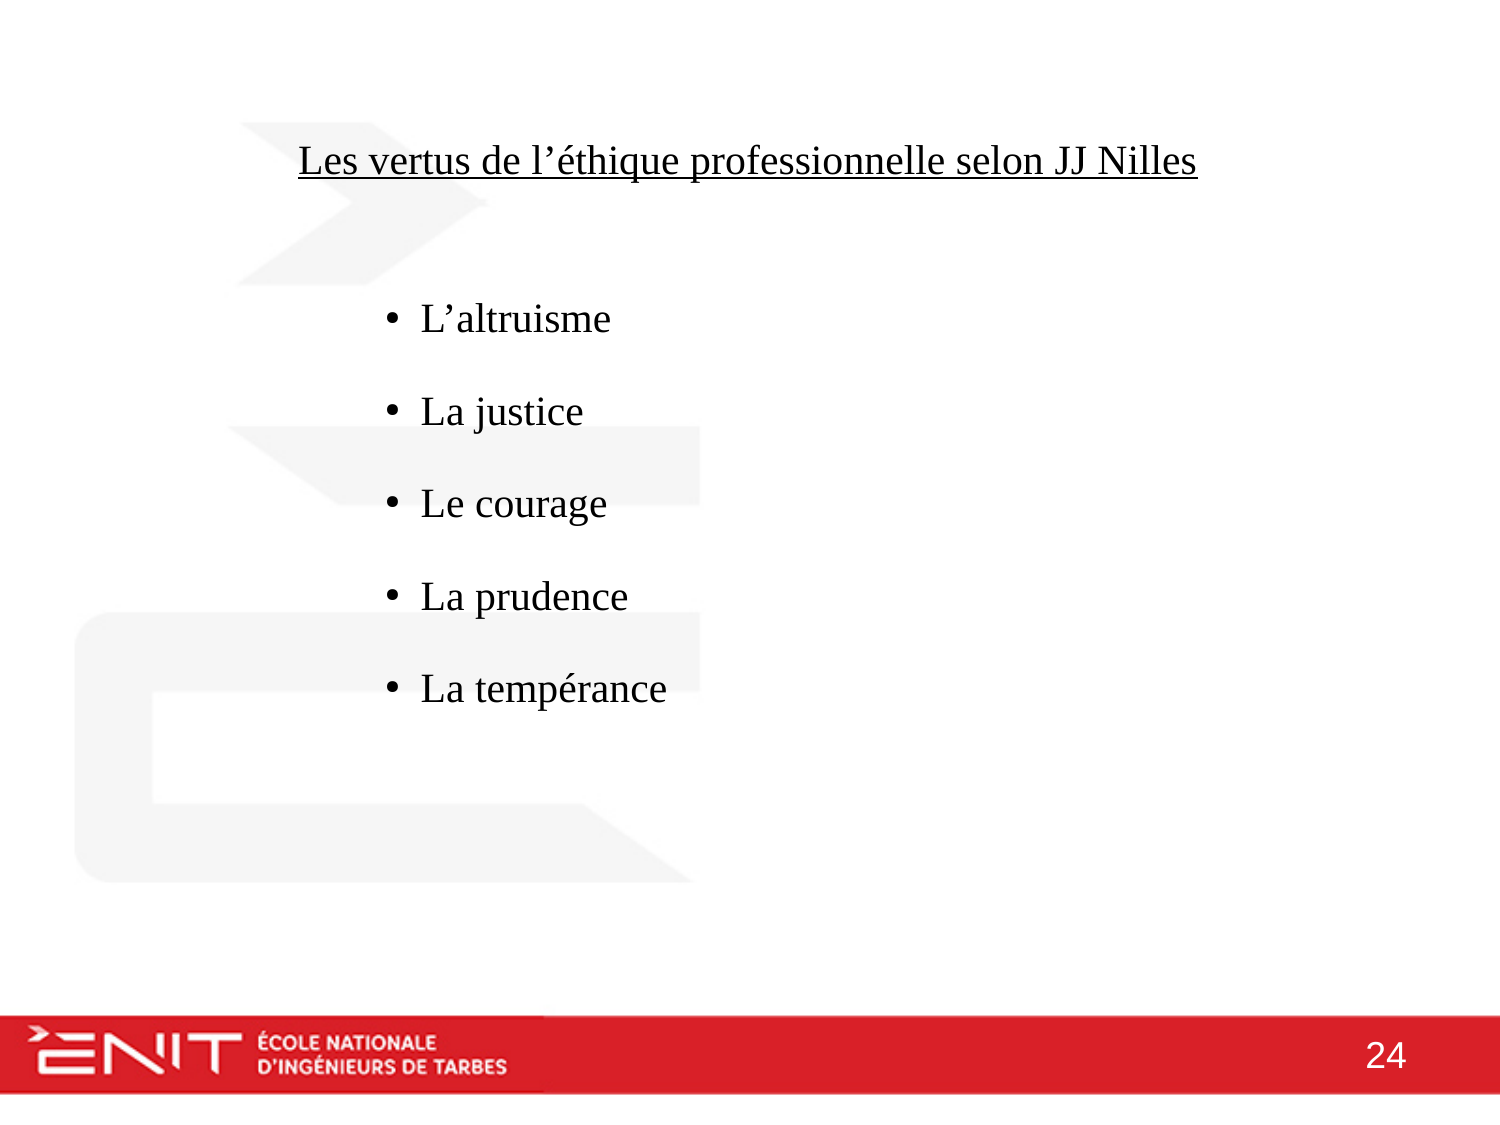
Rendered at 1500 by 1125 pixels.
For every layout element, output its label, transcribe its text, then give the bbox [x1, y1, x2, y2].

text_box <numéro> [1350, 1027, 1500, 1098]
text_box L’altruisme La justice Le courage La prudence La tempérance [370, 288, 745, 756]
text_box Les vertus de l’éthique professionnelle selon JJ Nilles [283, 129, 1226, 210]
picture [0, 0, 1500, 1125]
